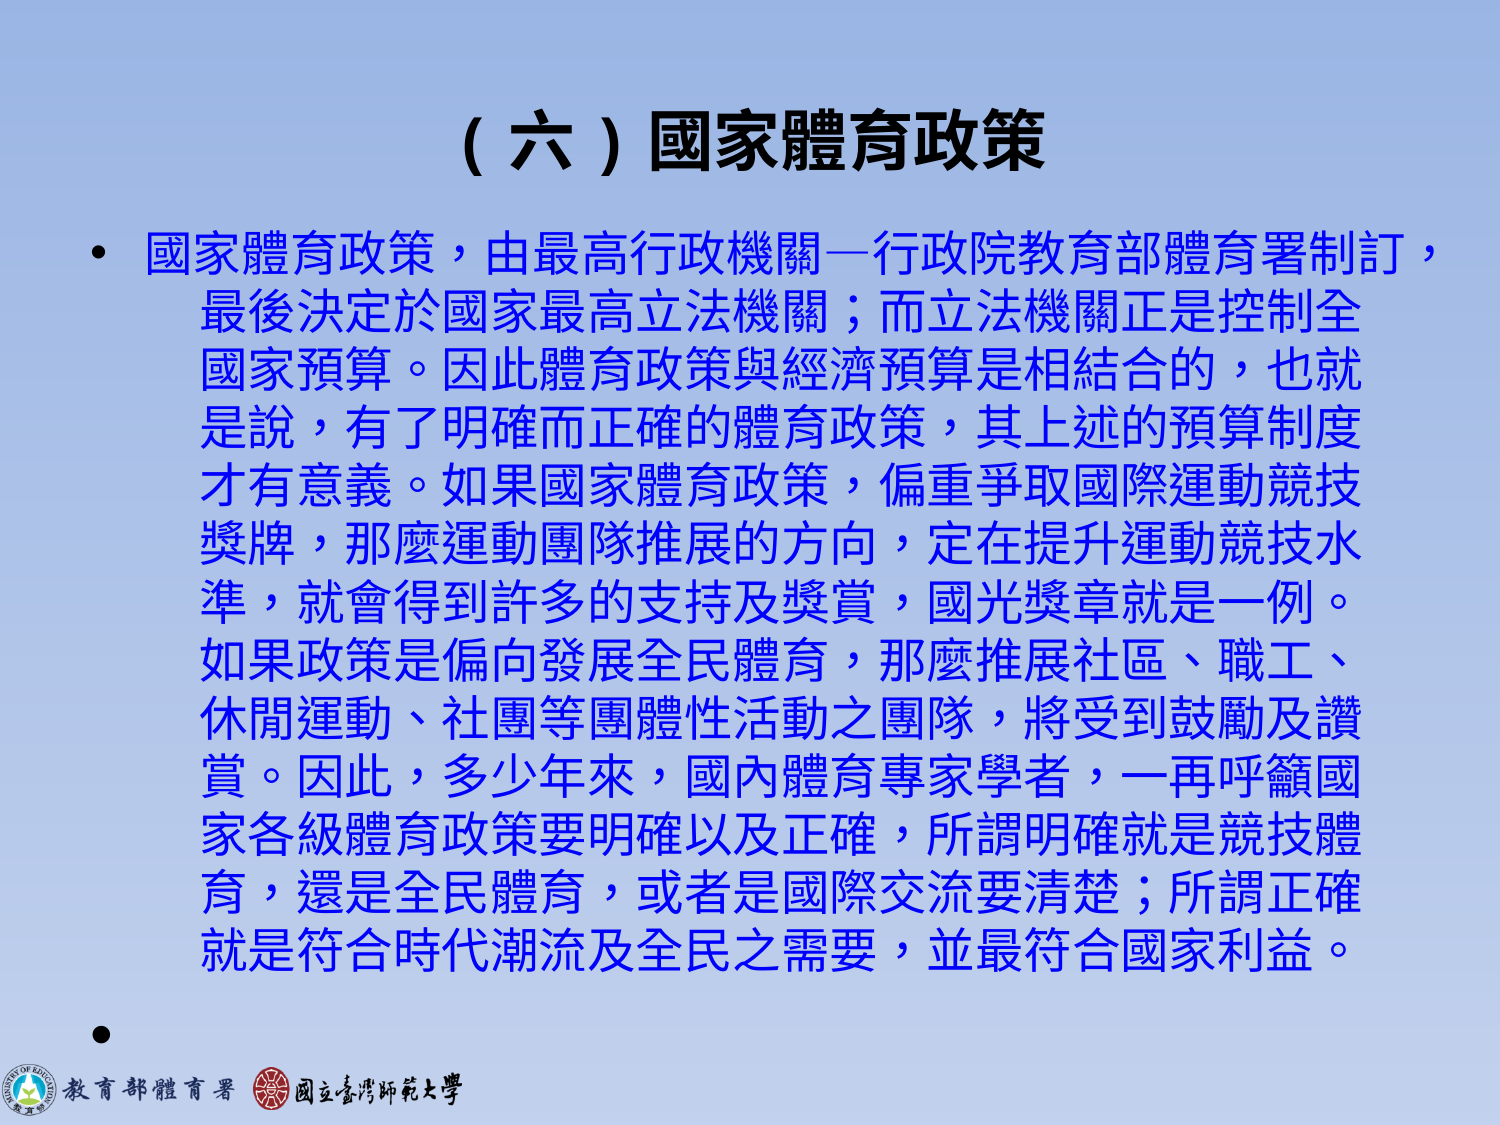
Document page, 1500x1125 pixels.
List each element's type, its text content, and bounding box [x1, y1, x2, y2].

list 國家體育政策，由最高行政機關—行政院教育部體育署制訂，最後決定於國家最高立法機關；而立法機關正是控制全國家預算。因此體育政策與經濟預算是相結合的，也就是說，有了明確而正確的體育政策，其上述的預算制度才有意義。如果國家體育政策，偏重爭取國際運動競技獎牌，那麼運動團隊推展的方向，定在提升運動競技水準，就會得到許多的支持及獎賞，國光獎章就是一例。如果政策是偏向發展全民體育，那麼推展社區、職工、休閒運動、社團等團體性活動之團隊，將受到鼓勵及讚賞。因此，多少年來，國內體育專家學者，一再呼籲國家各級體育政策要明確以及正確，所謂明確就是競技體育，還是全民體育，或者是國際交流要清楚；所謂正確就是符合時代潮流及全民之需要，並最符合國家利益。 [75, 214, 1426, 1007]
title (六)國家體育政策 [75, 45, 1426, 214]
